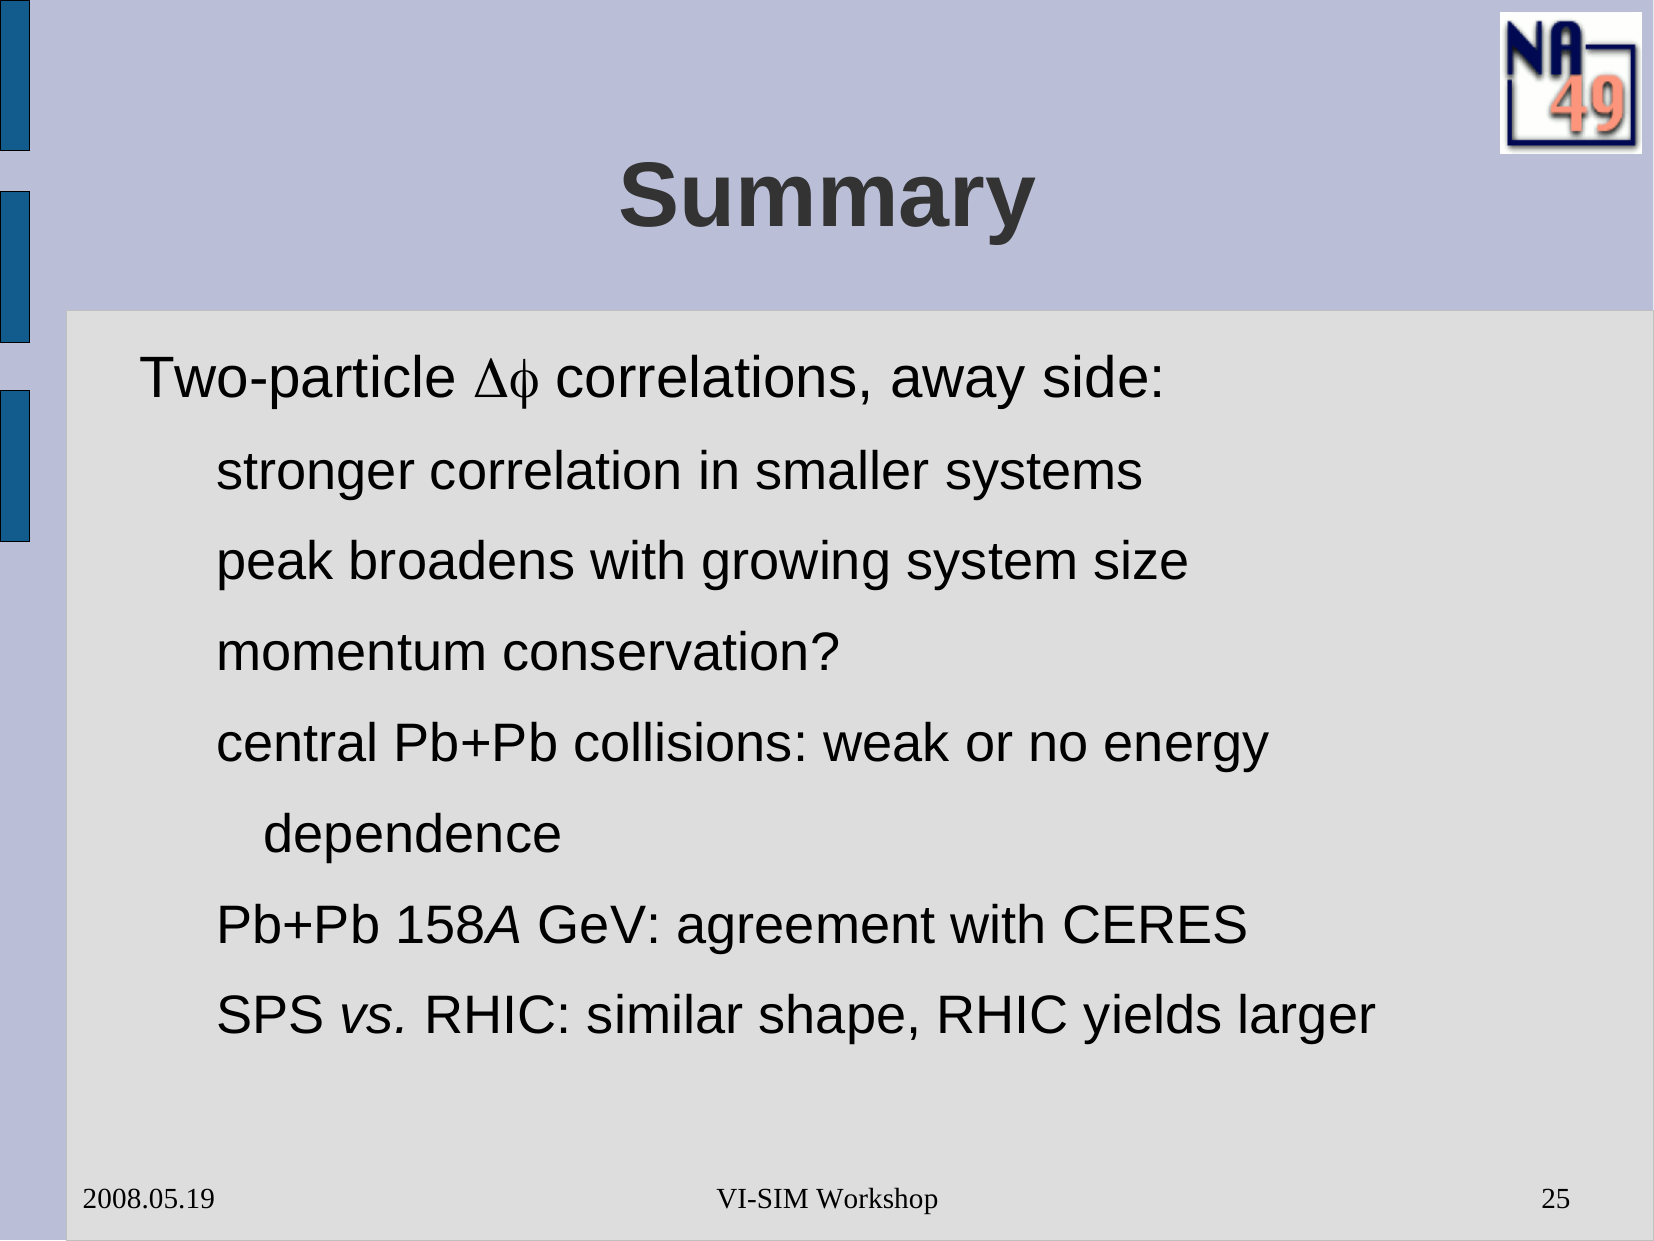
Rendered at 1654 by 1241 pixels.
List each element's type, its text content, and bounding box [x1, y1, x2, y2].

list Two-particle Df correlations, away side: stronger correlation in smaller systems peak broadens with growing system size momentum conservation? central Pb+Pb collisions: weak or no energy dependence Pb+Pb 158A GeV: agreement with CERES SPS vs. RHIC: similar shape, RHIC yields larger [121, 344, 1534, 1112]
picture [1500, 12, 1642, 154]
title Summary [121, 98, 1534, 291]
